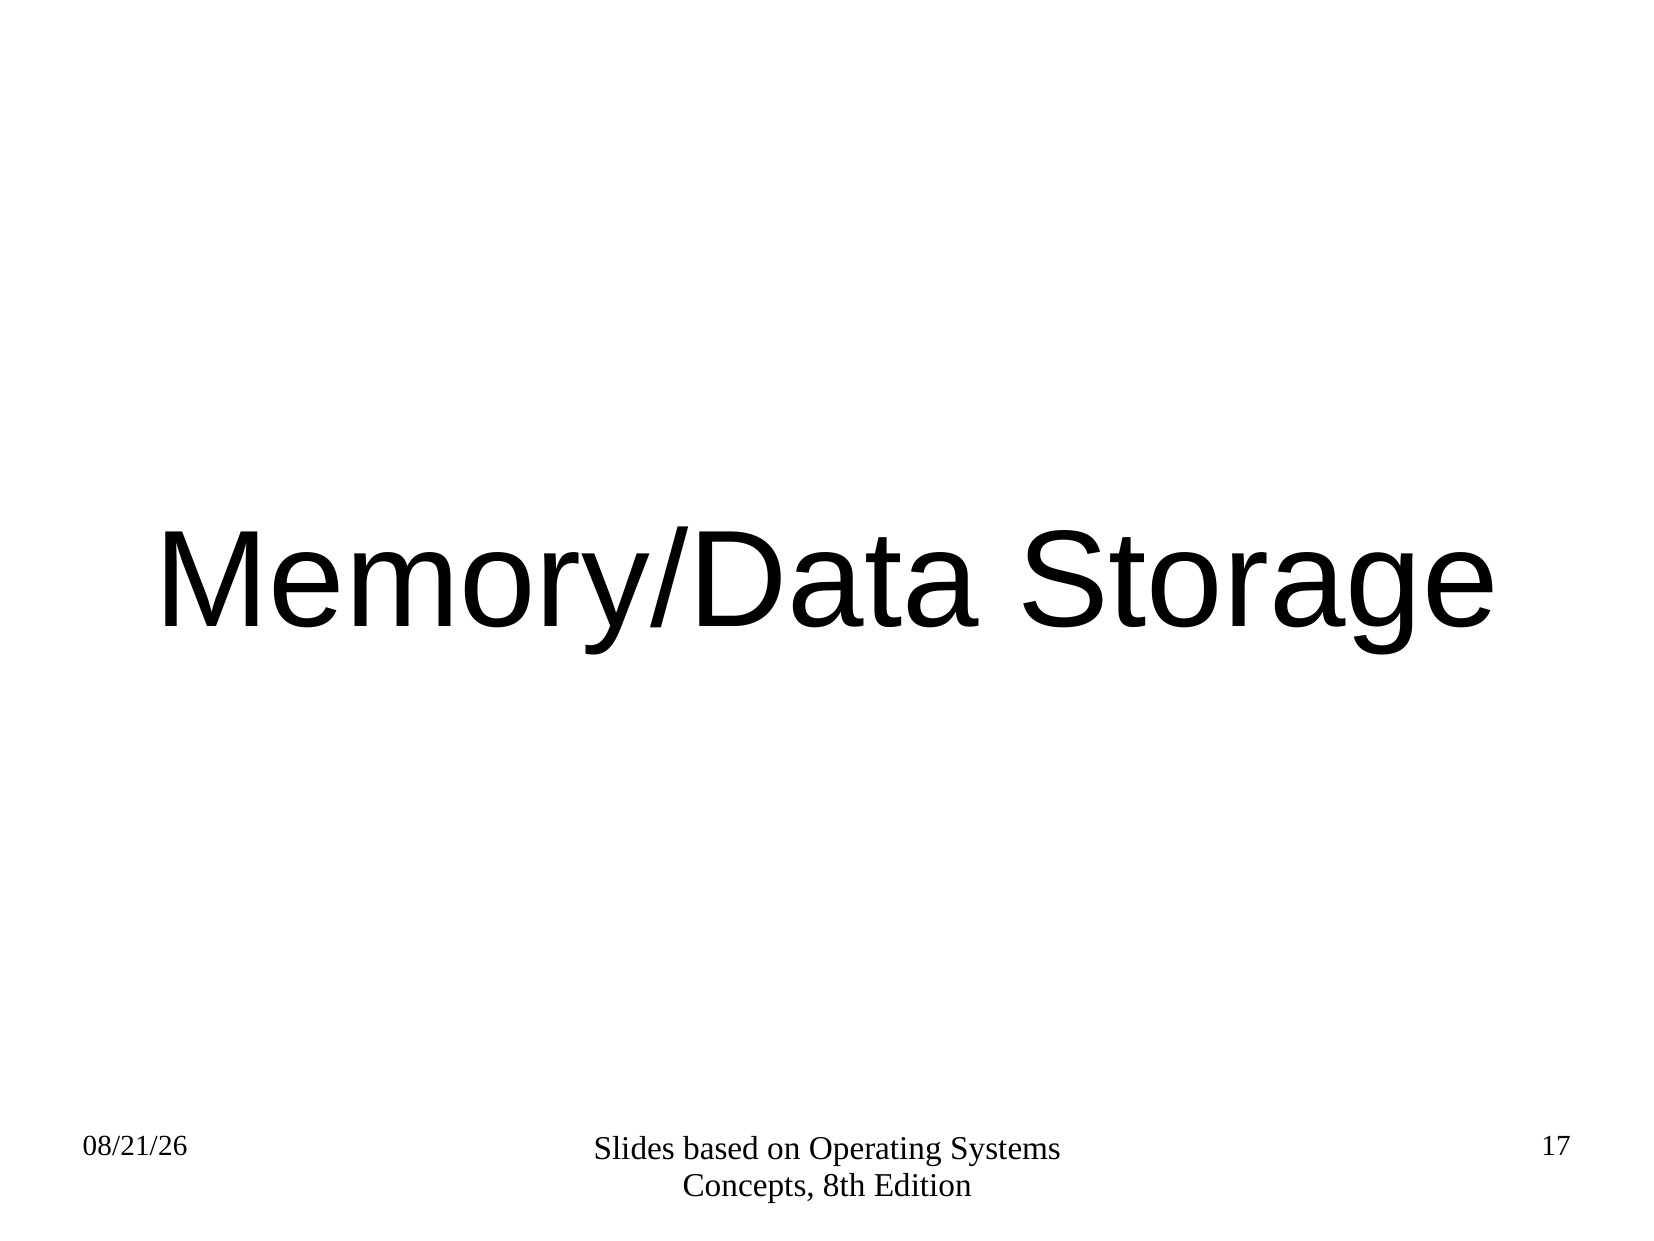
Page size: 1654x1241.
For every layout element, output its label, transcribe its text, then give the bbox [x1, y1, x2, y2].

subtitle Memory/Data Storage [82, 49, 1571, 1109]
